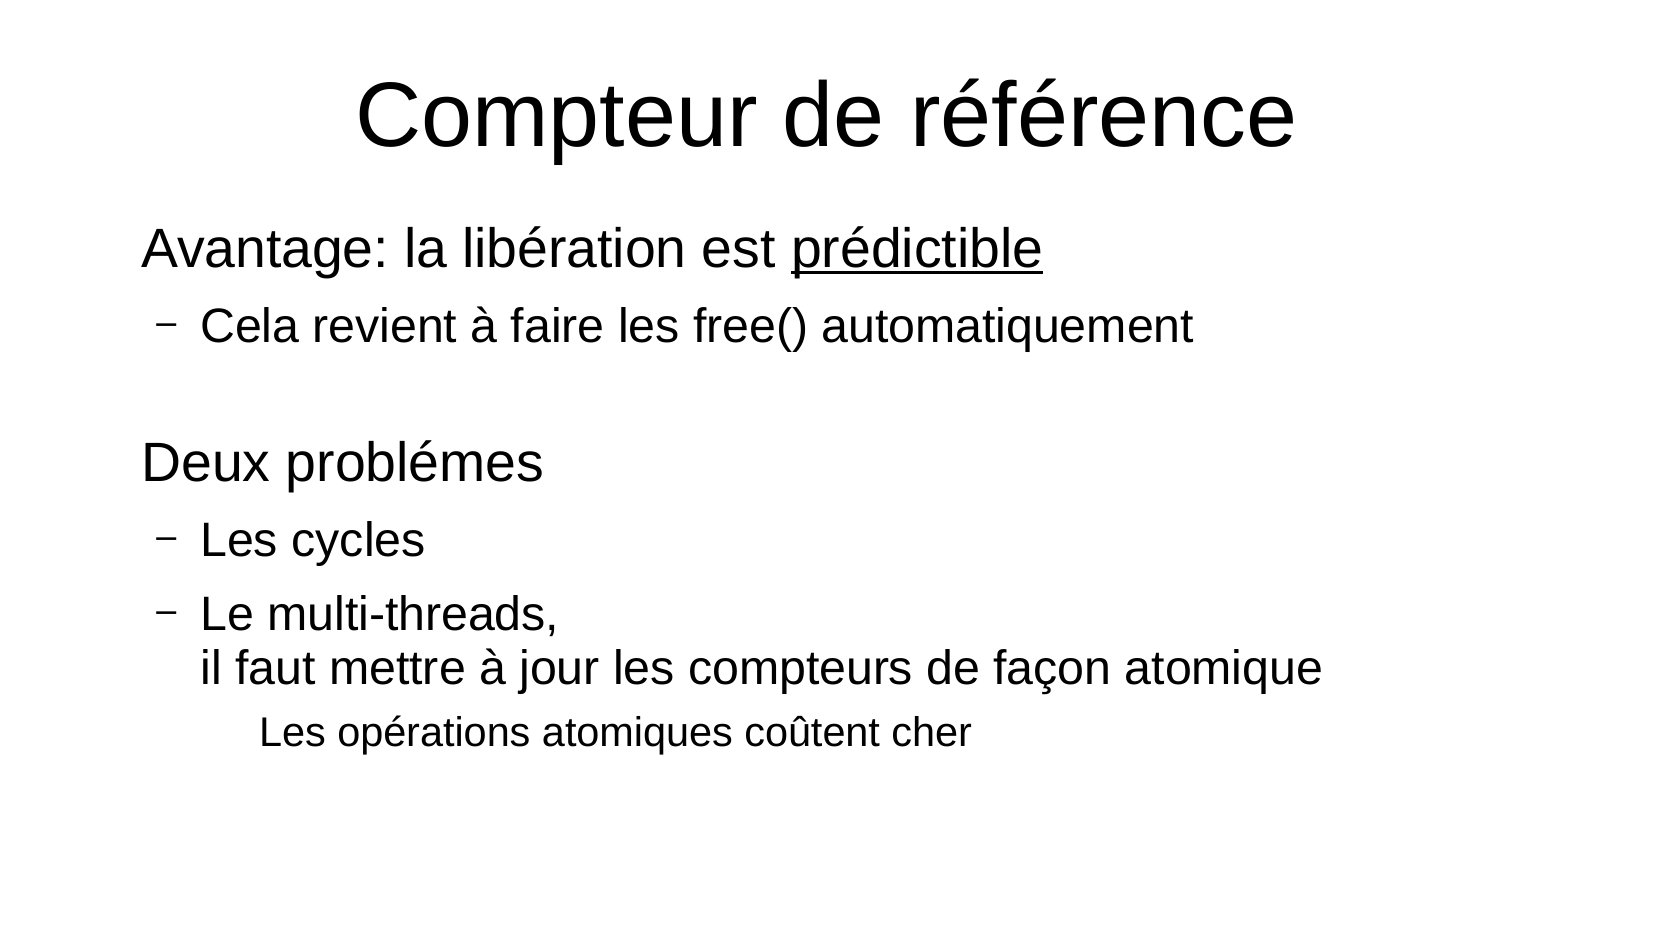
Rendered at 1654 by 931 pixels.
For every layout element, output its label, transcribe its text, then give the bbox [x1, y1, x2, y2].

list Avantage: la libération est prédictible Cela revient à faire les free() automatiquement Deux problémes Les cycles Le multi-threads, il faut mettre à jour les compteurs de façon atomique Les opérations atomiques coûtent cher [82, 217, 1571, 758]
title Compteur de référence [82, 37, 1571, 193]
